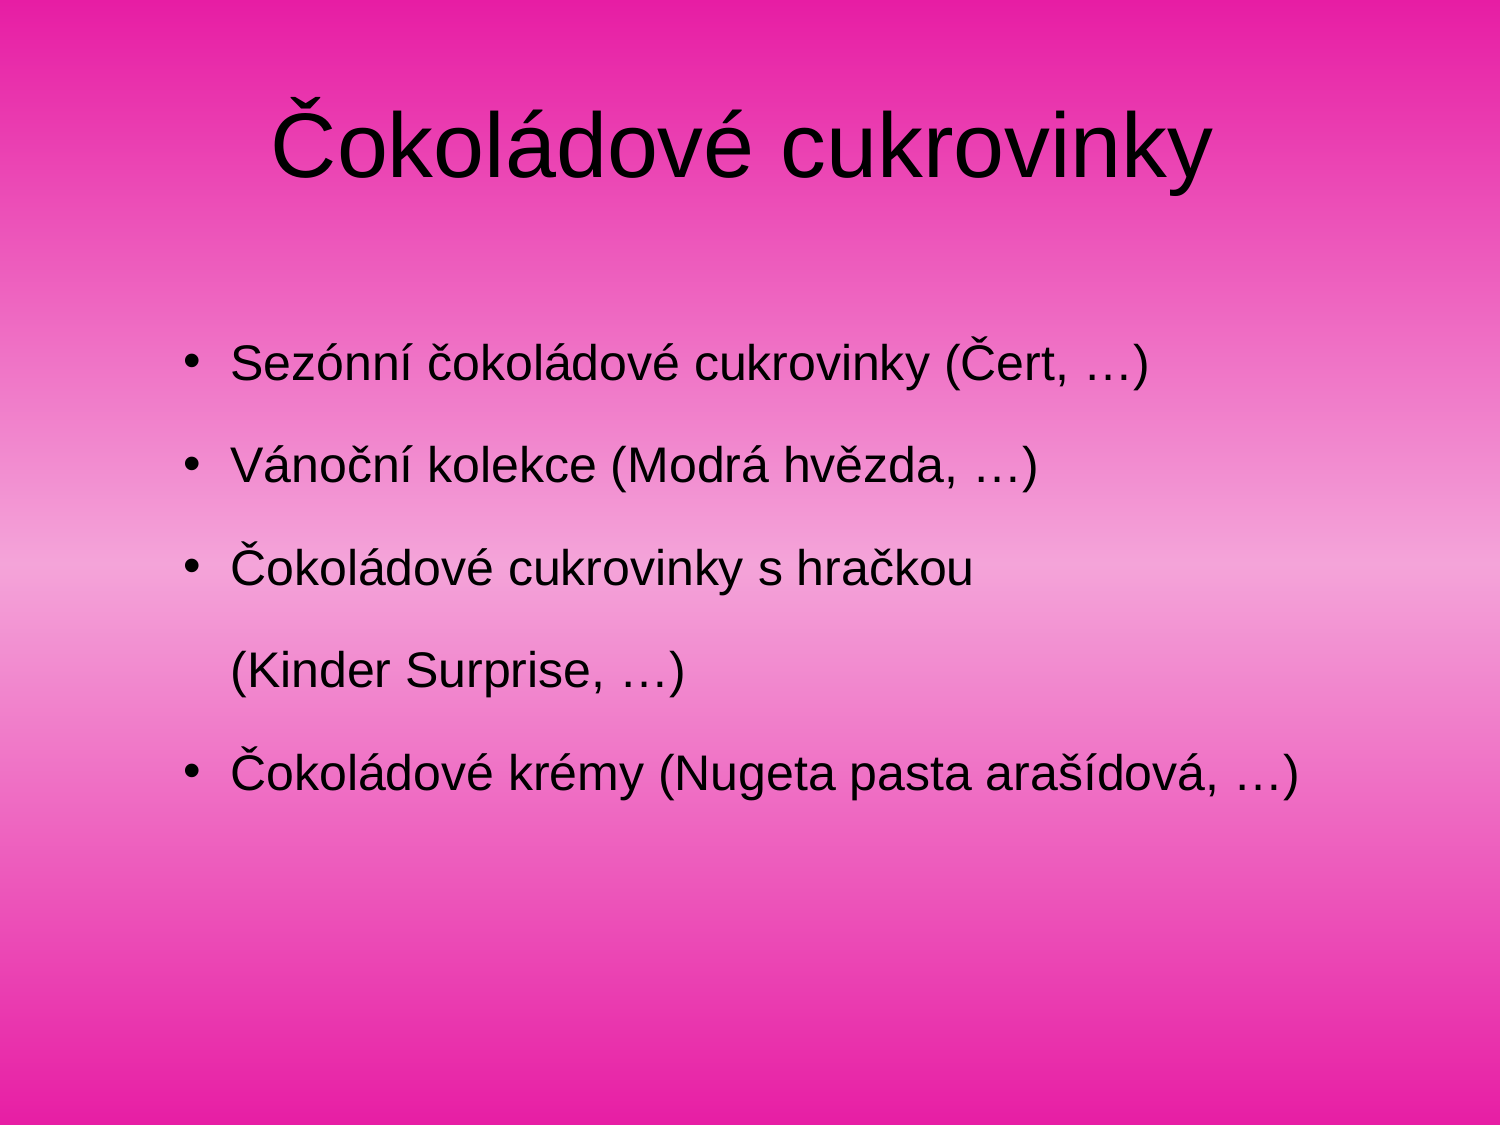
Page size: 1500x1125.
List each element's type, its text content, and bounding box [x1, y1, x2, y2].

list Sezónní čokoládové cukrovinky (Čert, …) Vánoční kolekce (Modrá hvězda, …) Čokoládové cukrovinky s hračkou (Kinder Surprise, …) Čokoládové krémy (Nugeta pasta arašídová, …) [93, 292, 1395, 1001]
title Čokoládové cukrovinky [105, 58, 1381, 223]
